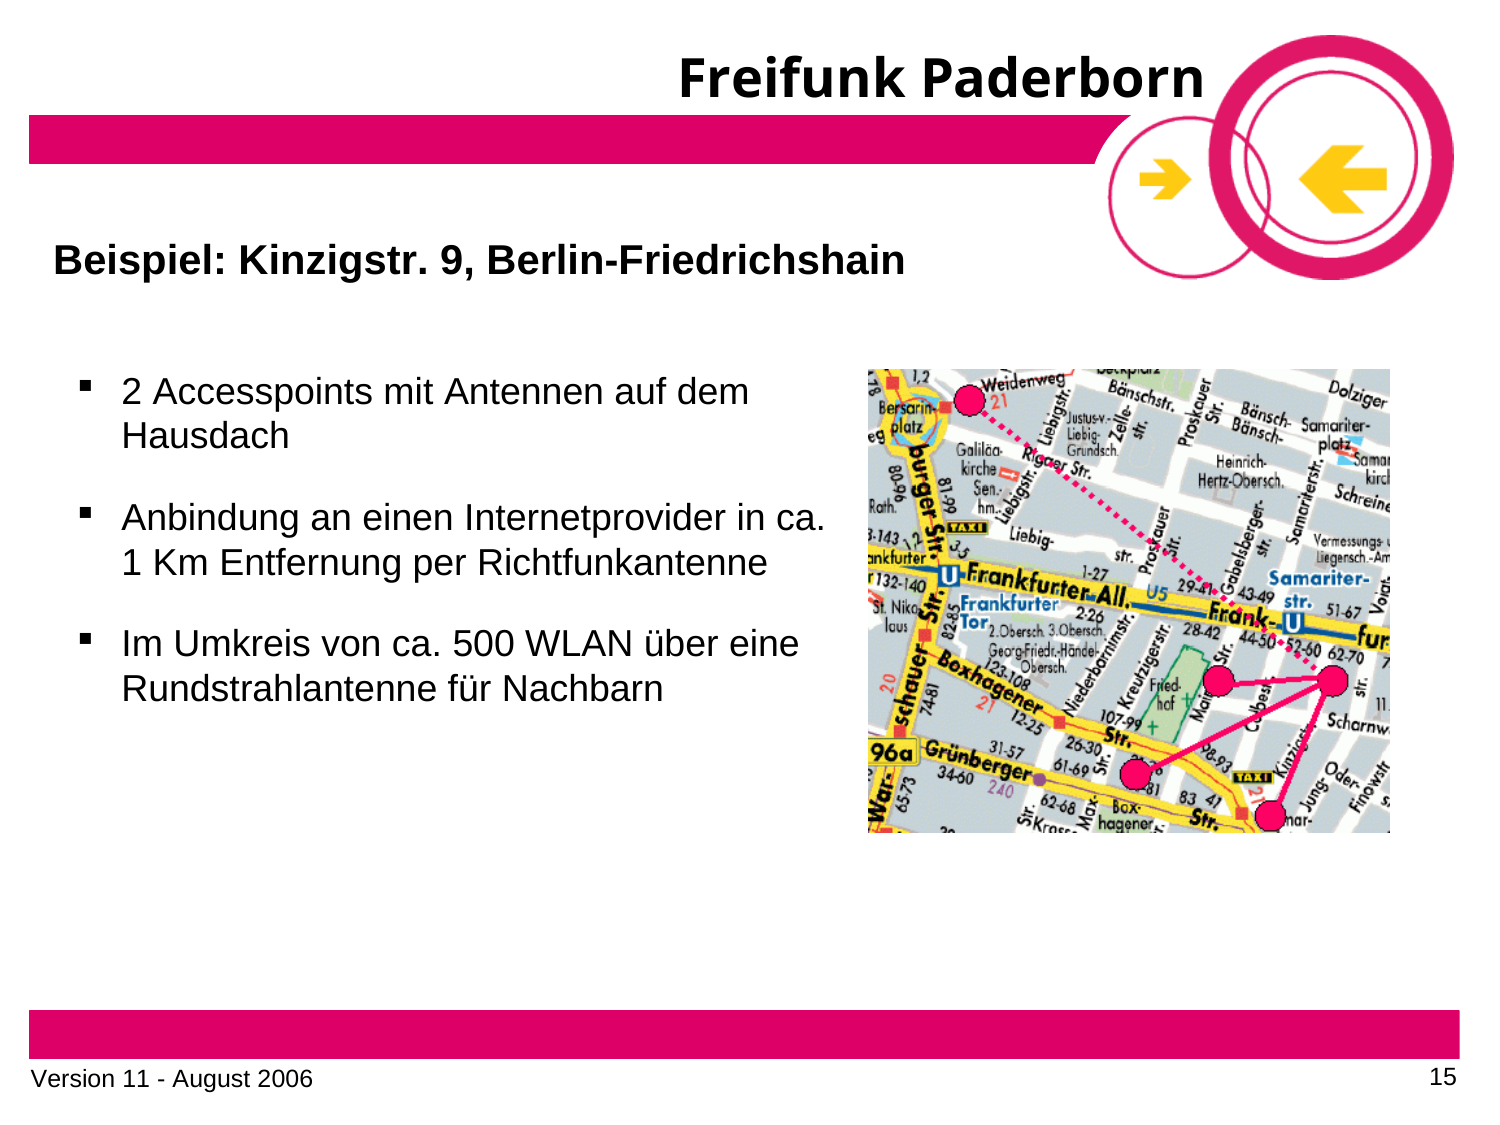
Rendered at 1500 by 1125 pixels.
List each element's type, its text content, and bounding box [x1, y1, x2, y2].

text_box 2 Accesspoints mit Antennen auf dem Hausdach Anbindung an einen Internetprovider in ca. 1 Km Entfernung per Richtfunkantenne Im Umkreis von ca. 500 WLAN über eine Rundstrahlantenne für Nachbarn [47, 367, 1266, 1005]
picture [868, 369, 1390, 833]
text_box Beispiel: Kinzigstr. 9, Berlin-Friedrichshain [53, 233, 1046, 313]
picture [1107, 35, 1454, 280]
